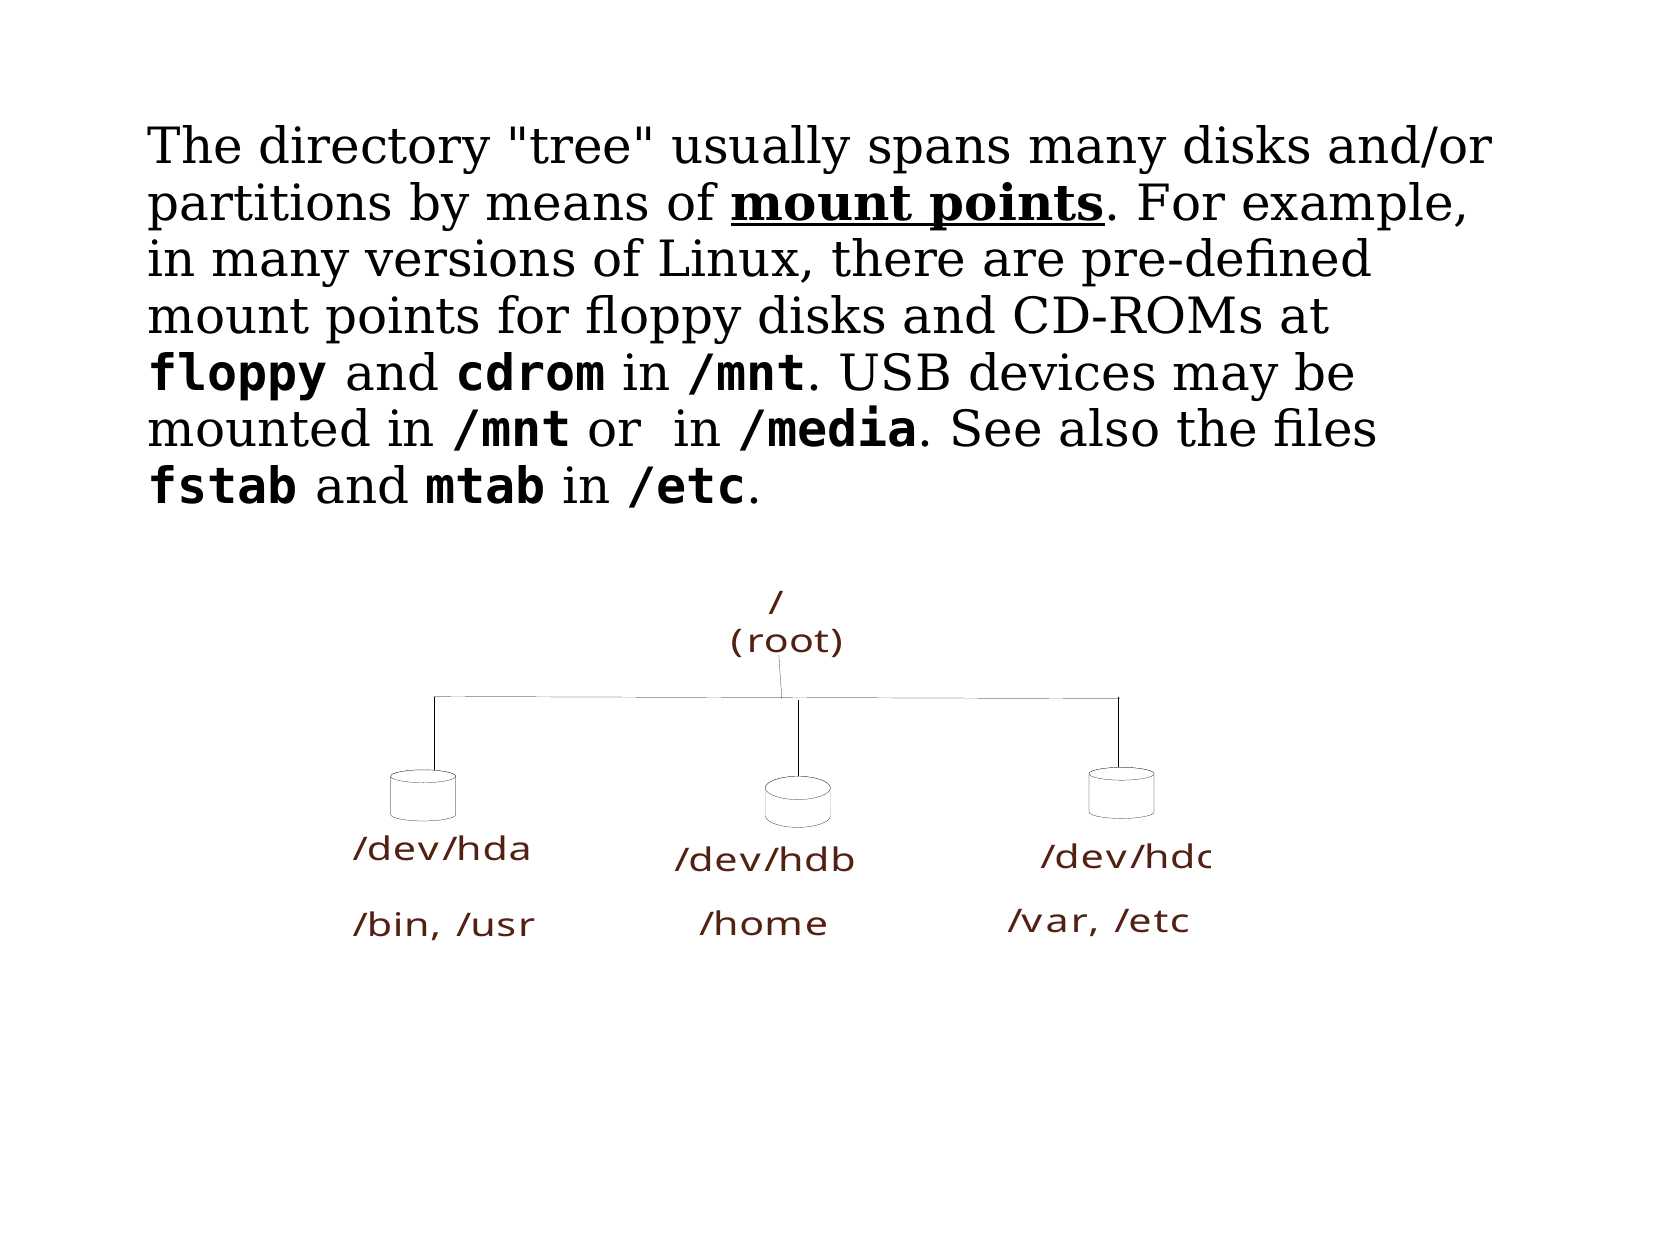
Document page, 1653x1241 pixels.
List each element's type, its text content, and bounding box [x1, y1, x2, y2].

chart [295, 543, 1211, 1162]
text_box The directory "tree" usually spans many disks and/or partitions by means of mount points. For example, in many versions of Linux, there are pre-defined mount points for floppy disks and CD-ROMs at floppy and cdrom in /mnt. USB devices may be mounted in /mnt or in /media. See also the files fstab and mtab in /etc. [147, 118, 1506, 653]
